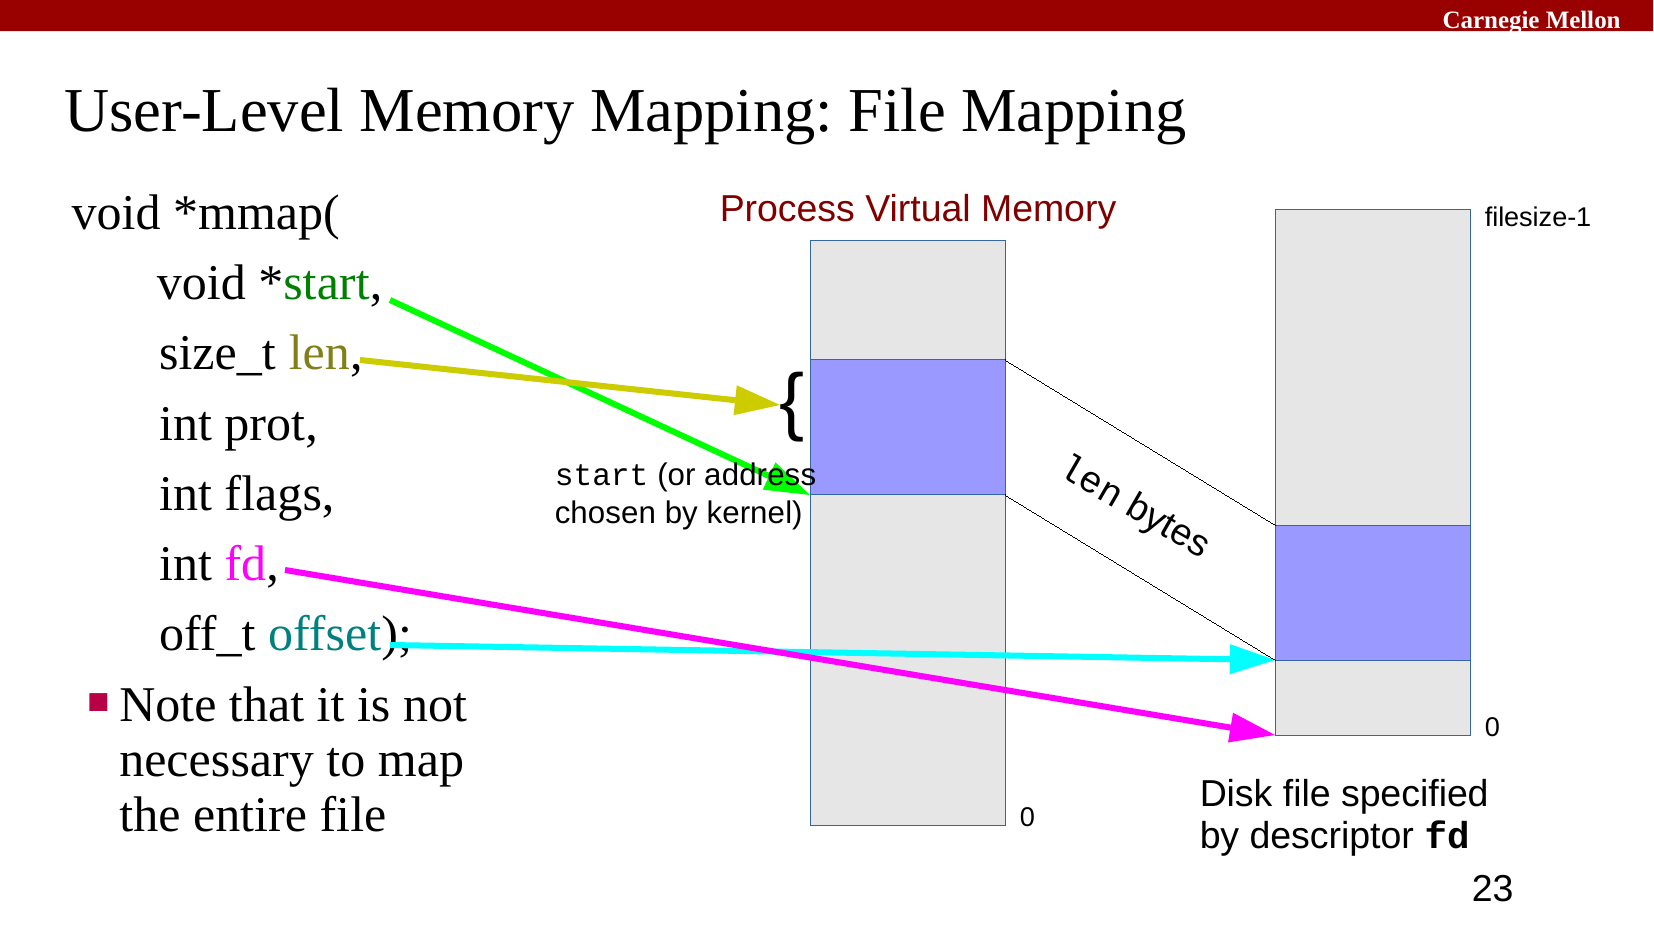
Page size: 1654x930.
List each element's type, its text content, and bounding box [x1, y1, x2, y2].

text_box len bytes [1034, 431, 1246, 589]
text_box [810, 240, 1006, 652]
text_box [1275, 209, 1471, 736]
list void *mmap( void *start, size_t len, int prot, int flags, int fd, off_t offset); Note that it is not necessary to map the entire file [71, 184, 526, 859]
text_box 0 [1005, 795, 1050, 841]
text_box Disk file specified by descriptor fd [1185, 765, 1546, 868]
text_box 0 [1470, 705, 1515, 751]
text_box [810, 661, 1006, 826]
text_box Process Virtual Memory [705, 180, 1132, 237]
text_box start (or address chosen by kernel) [540, 449, 832, 538]
title User-Level Memory Mapping: File Mapping [64, 58, 1576, 163]
text_box { [765, 351, 820, 450]
text_box filesize-1 [1470, 194, 1607, 241]
text_box [826, 656, 1006, 686]
